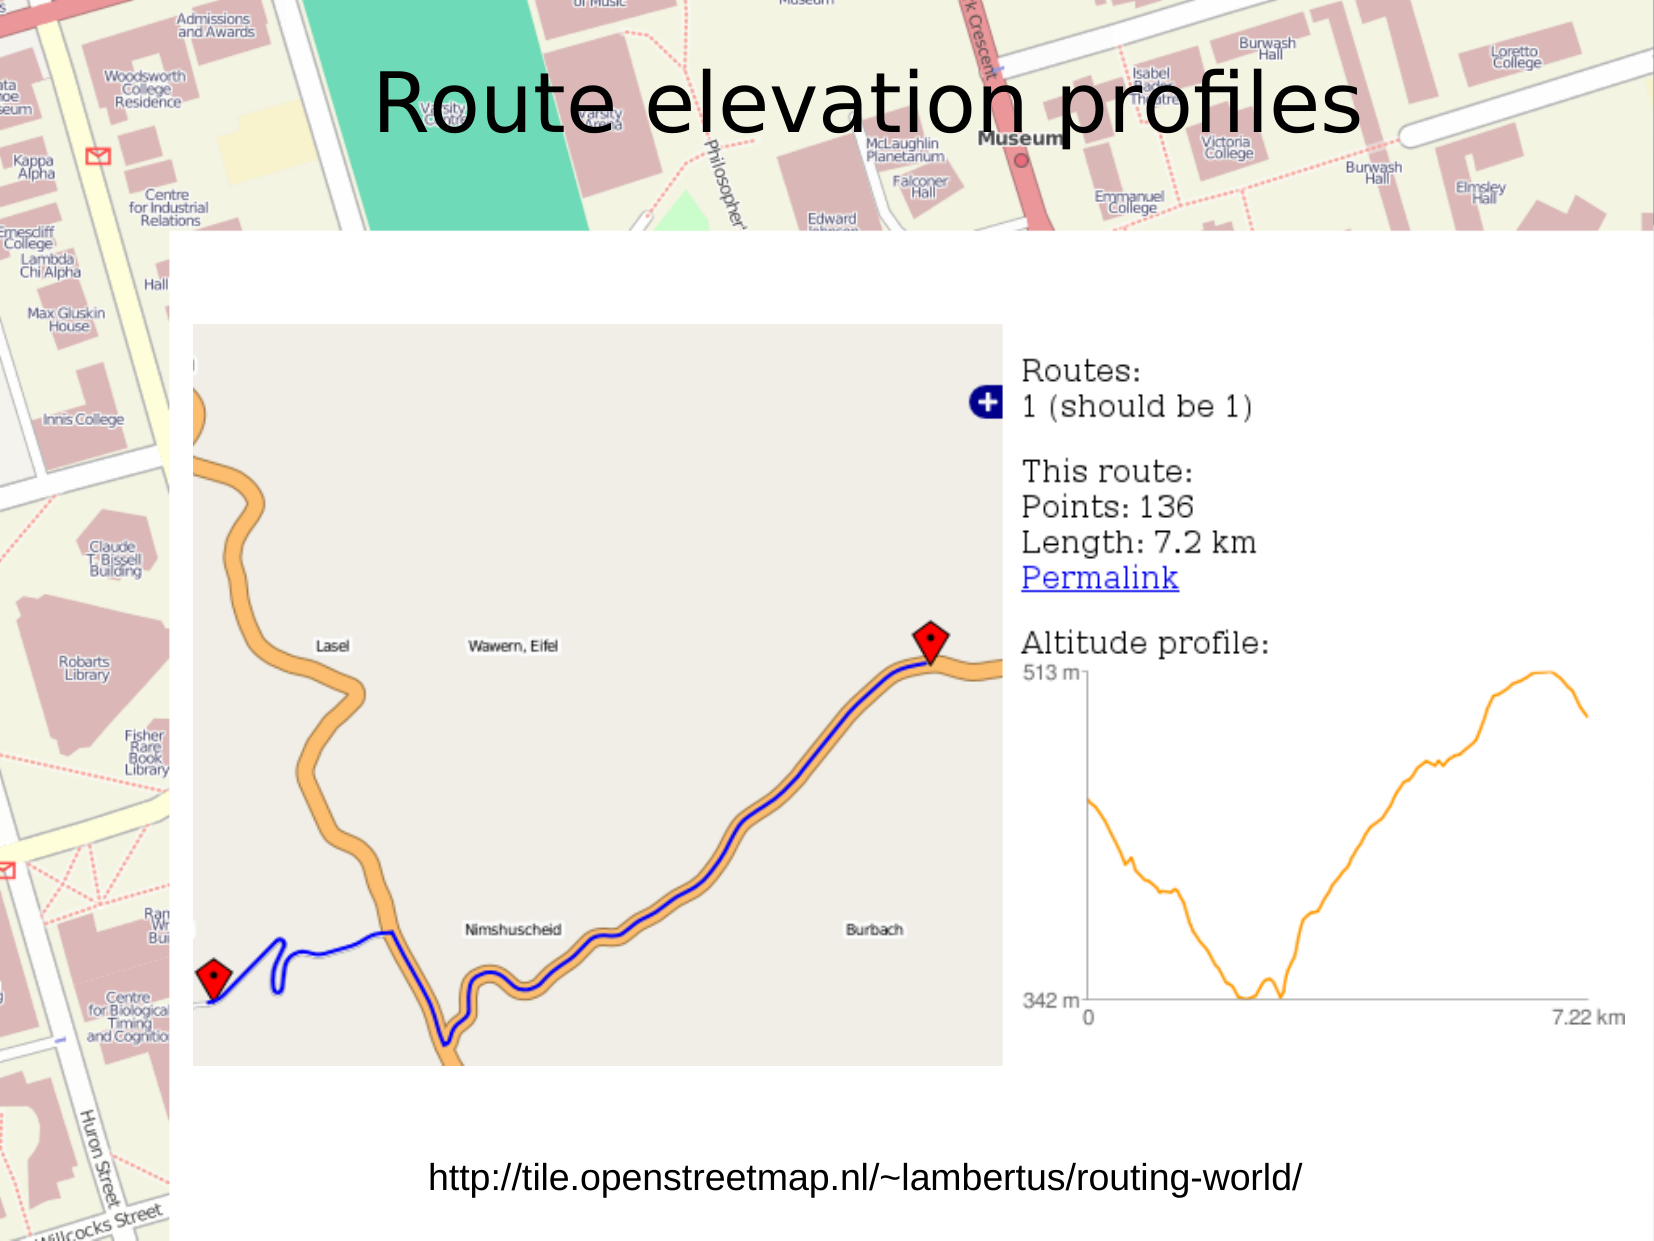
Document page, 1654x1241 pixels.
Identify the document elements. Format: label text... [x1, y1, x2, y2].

text_box http://tile.openstreetmap.nl/~lambertus/routing-world/ [413, 1149, 1319, 1220]
title Route elevation profiles [124, 0, 1613, 208]
picture [0, 0, 1654, 1241]
